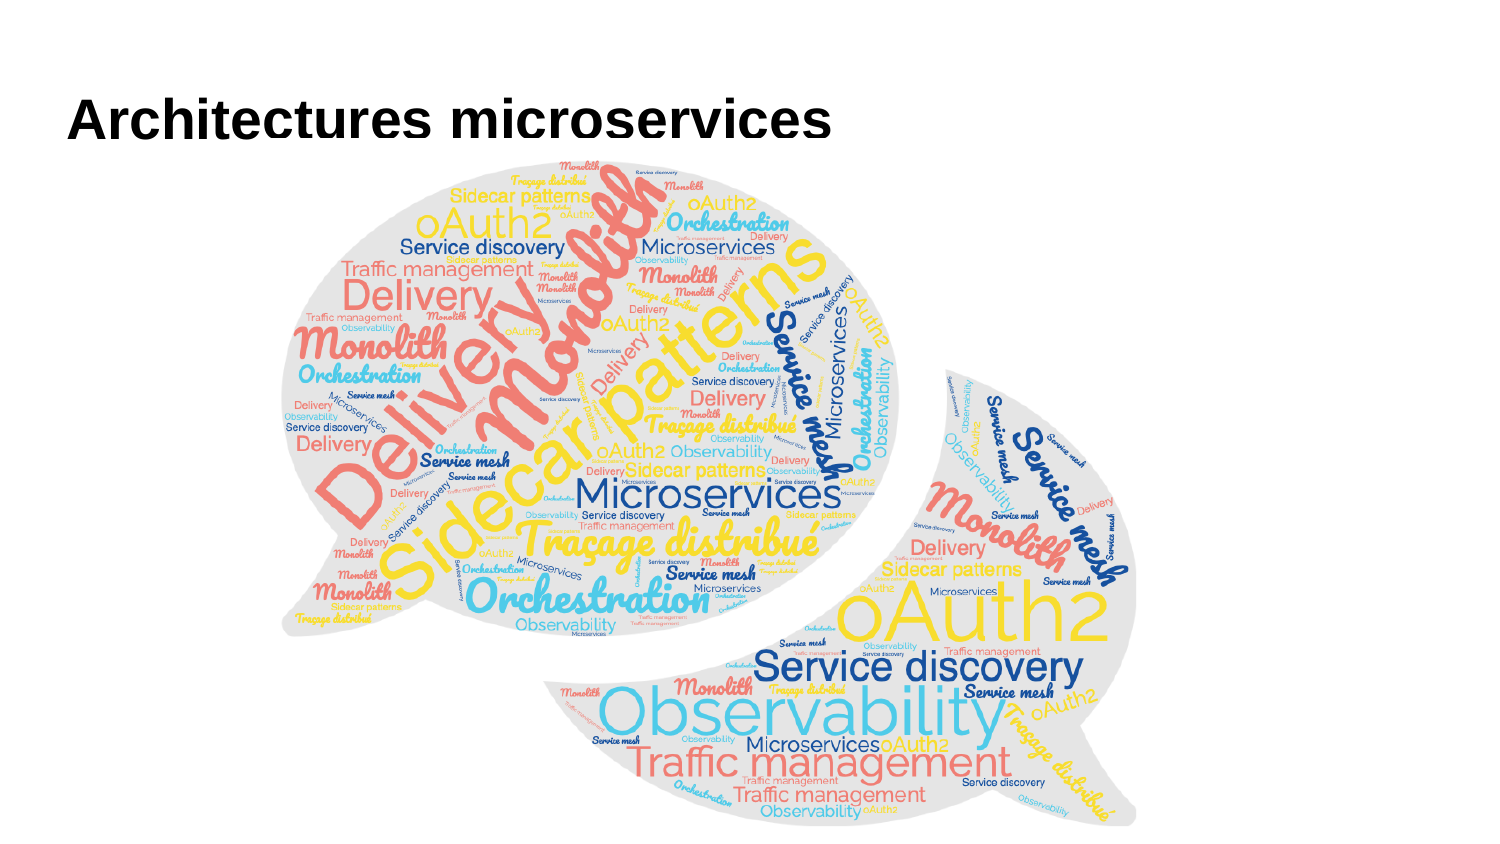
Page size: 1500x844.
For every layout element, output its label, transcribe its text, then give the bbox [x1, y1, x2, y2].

title Architectures microservices [51, 72, 1449, 167]
picture [258, 138, 1158, 844]
